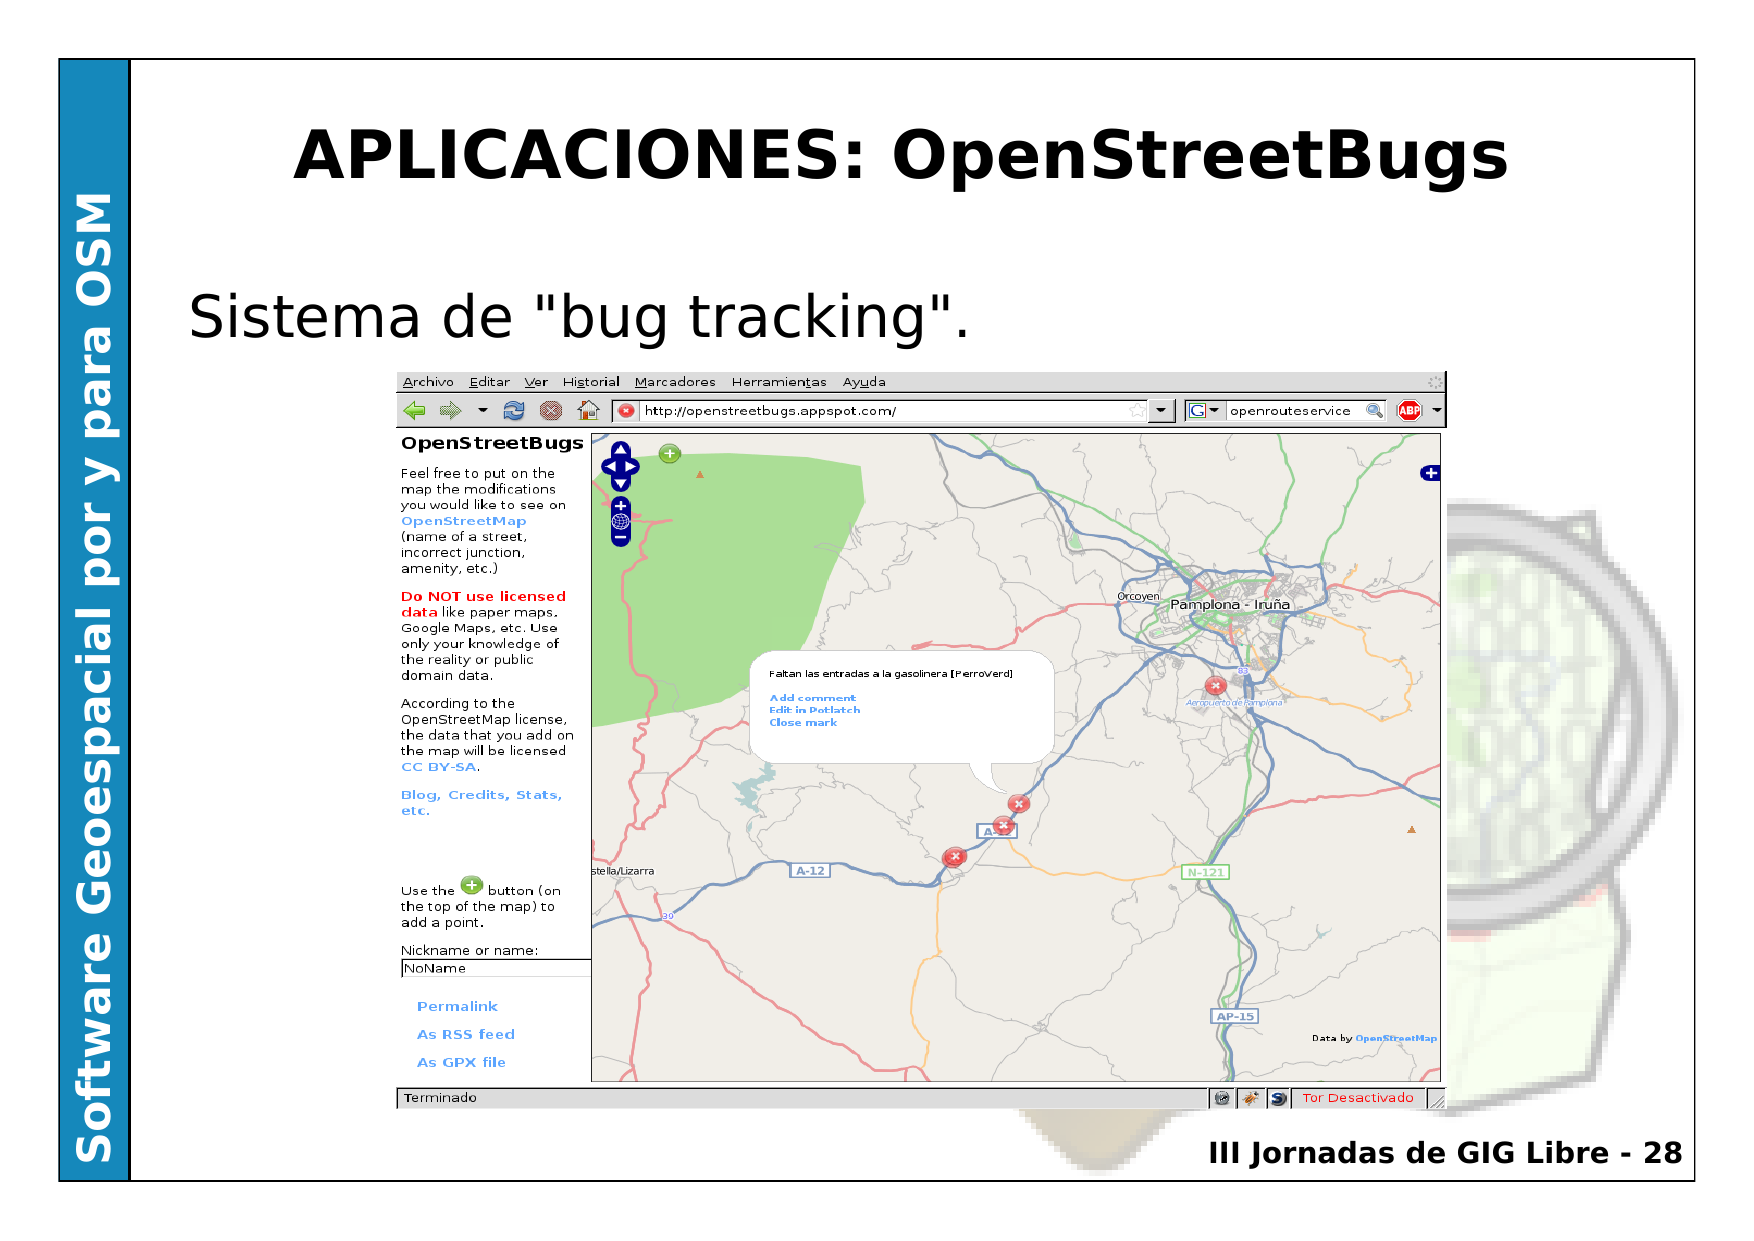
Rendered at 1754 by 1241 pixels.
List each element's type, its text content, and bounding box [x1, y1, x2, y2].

picture [396, 371, 1696, 1182]
list Sistema de "bug tracking". [171, 283, 1634, 1048]
title APLICACIONES: OpenStreetBugs [171, 103, 1634, 209]
